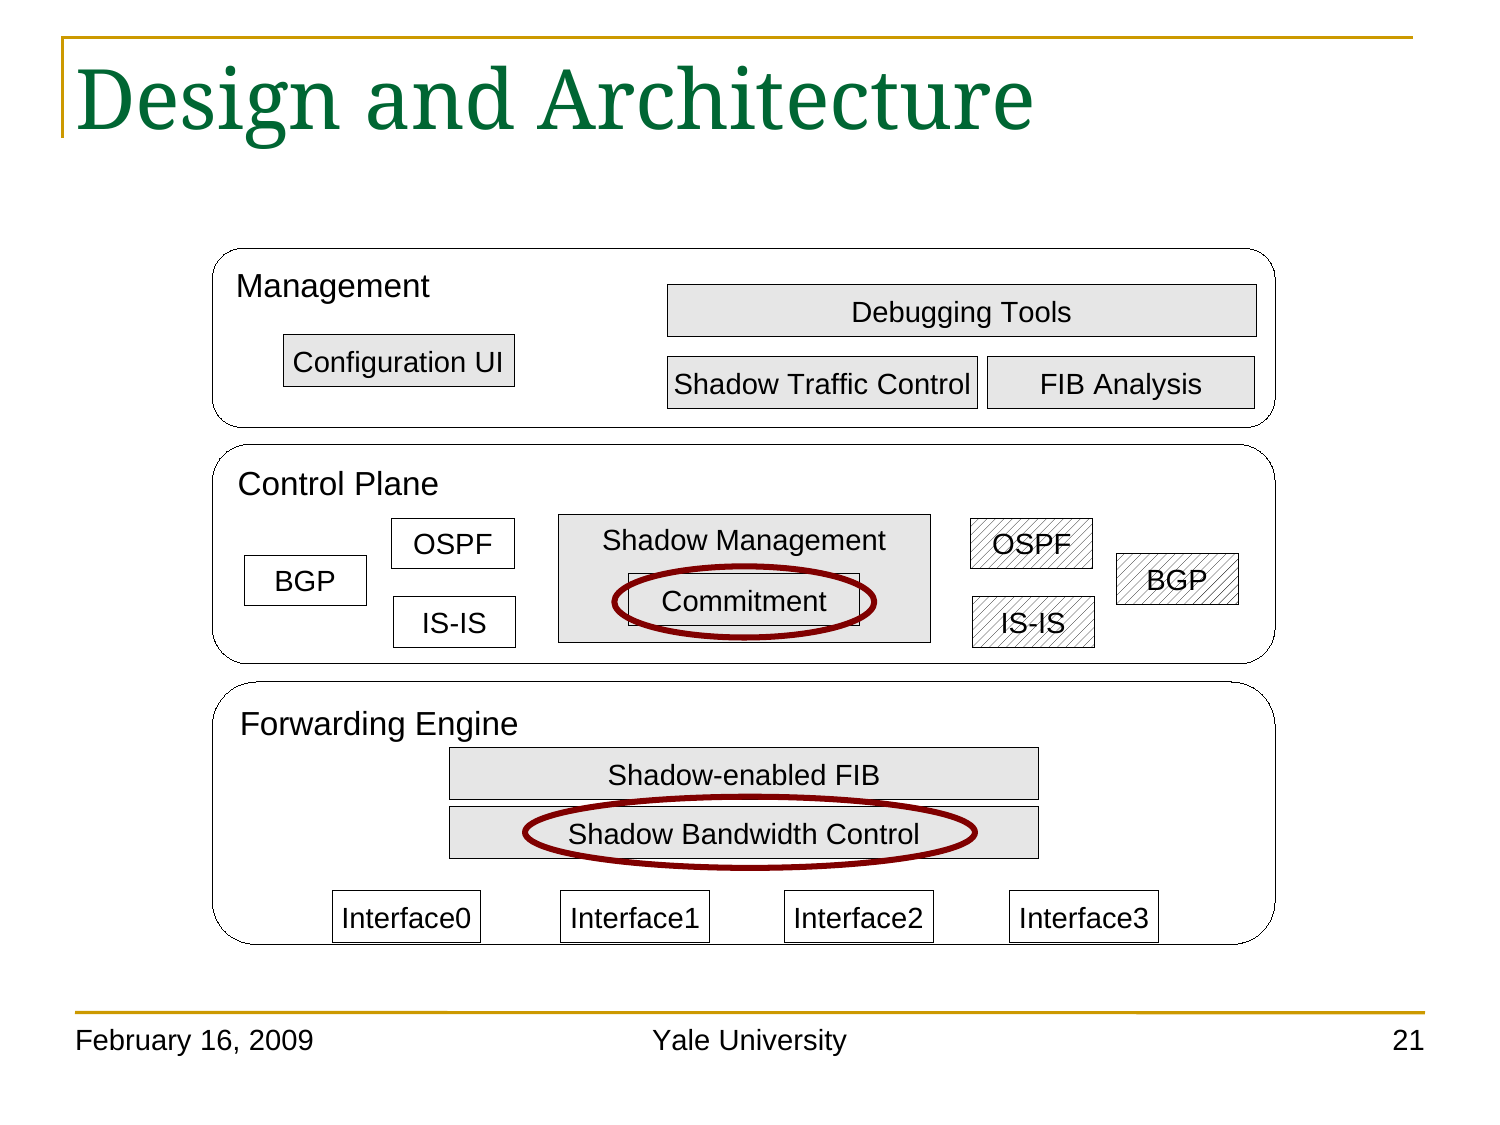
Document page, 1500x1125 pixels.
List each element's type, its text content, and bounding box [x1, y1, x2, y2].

text_box Interface3 [1009, 890, 1159, 943]
text_box Debugging Tools [667, 284, 1257, 337]
text_box BGP [244, 555, 367, 606]
text_box Control Plane [212, 444, 1276, 664]
text_box Shadow Traffic Control [667, 356, 978, 409]
text_box Forwarding Engine [212, 681, 1276, 945]
text_box Configuration UI [283, 334, 515, 387]
text_box Commitment [628, 573, 860, 626]
text_box Shadow Bandwidth Control [529, 806, 971, 859]
text_box IS-IS [393, 596, 516, 648]
text_box Shadow Management [558, 514, 931, 643]
text_box FIB Analysis [987, 356, 1255, 409]
text_box Commitment [628, 573, 651, 582]
text_box Interface0 [332, 890, 481, 943]
text_box Interface2 [784, 890, 934, 943]
text_box OSPF [391, 518, 515, 569]
text_box Shadow-enabled FIB [449, 747, 1039, 800]
text_box BGP [1116, 553, 1239, 605]
text_box Management [212, 248, 1276, 428]
text_box Interface1 [560, 890, 710, 943]
text_box Shadow Bandwidth Control [449, 806, 576, 859]
text_box Shadow Bandwidth Control [924, 806, 1039, 859]
text_box OSPF [970, 518, 1093, 569]
text_box IS-IS [972, 596, 1095, 648]
title Design and Architecture [75, 45, 1425, 151]
